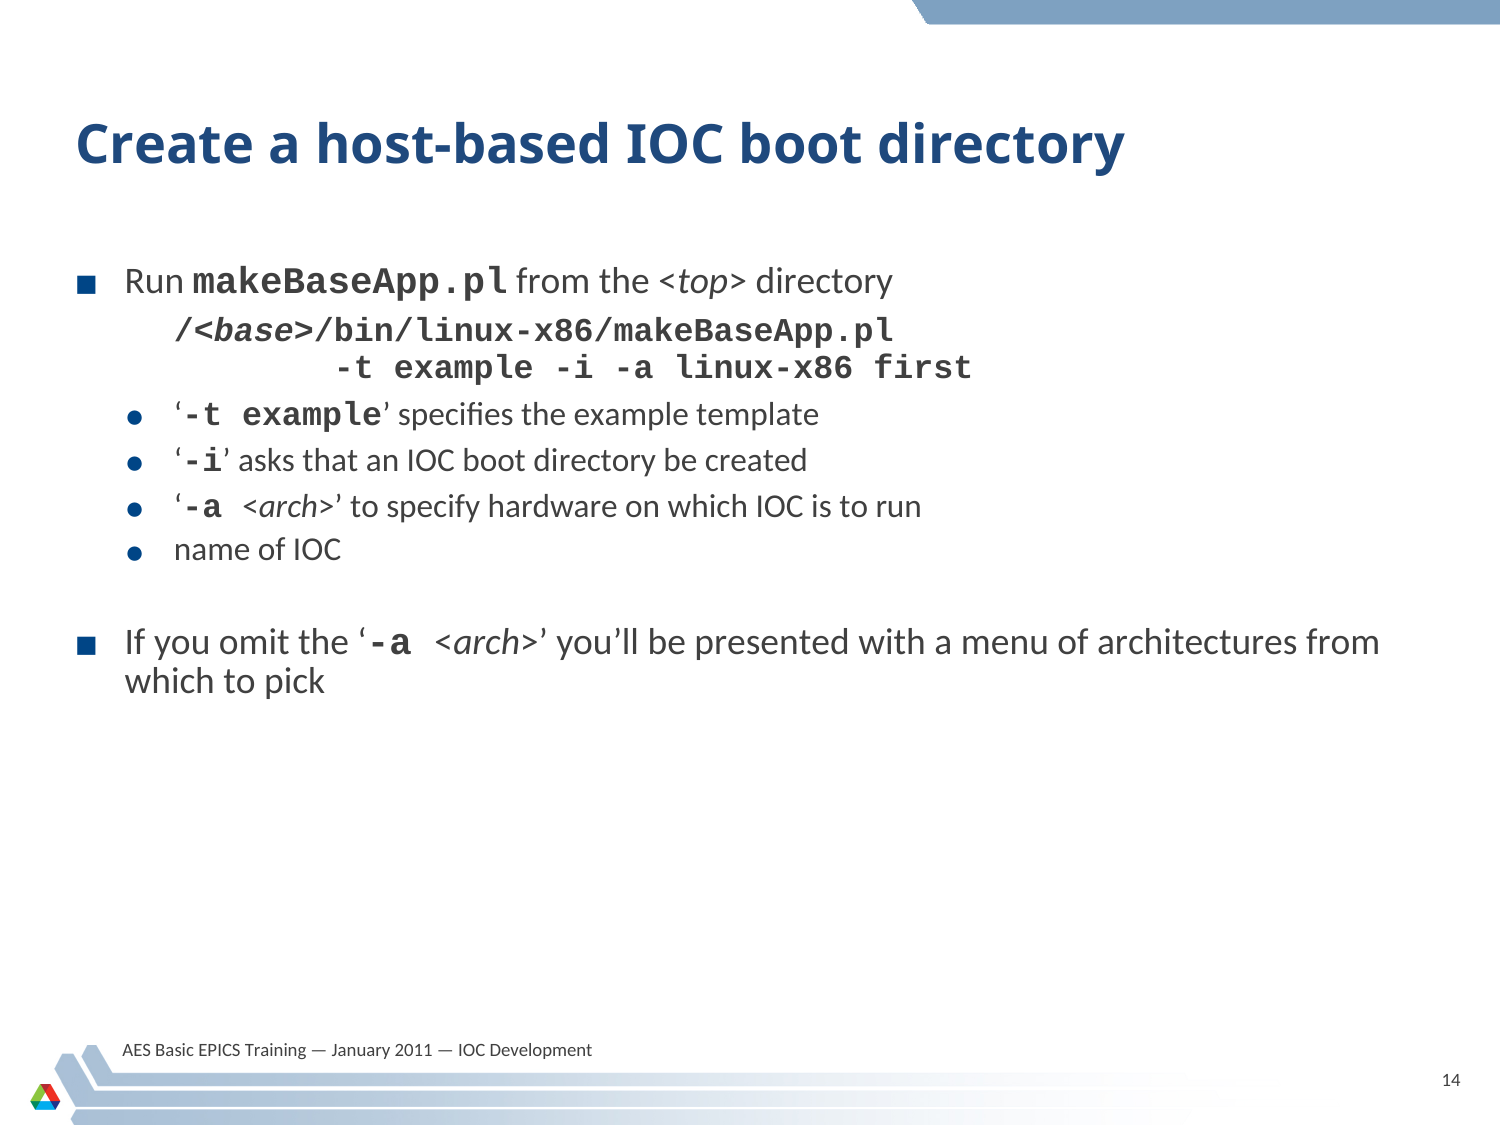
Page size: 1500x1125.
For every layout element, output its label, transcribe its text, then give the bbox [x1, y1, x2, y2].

picture [0, 0, 1500, 26]
picture [0, 1037, 1500, 1125]
list Run makeBaseApp.pl from the <top> directory /<base>/bin/linux-x86/makeBaseApp.pl -t example -i -a linux-x86 first ‘-t example’ specifies the example template ‘-i’ asks that an IOC boot directory be created ‘-a <arch>’ to specify hardware on which IOC is to run name of IOC If you omit the ‘-a <arch>’ you’ll be presented with a menu of architectures from which to pick [75, 262, 1426, 733]
title Create a host-based IOC boot directory [75, 111, 1426, 175]
